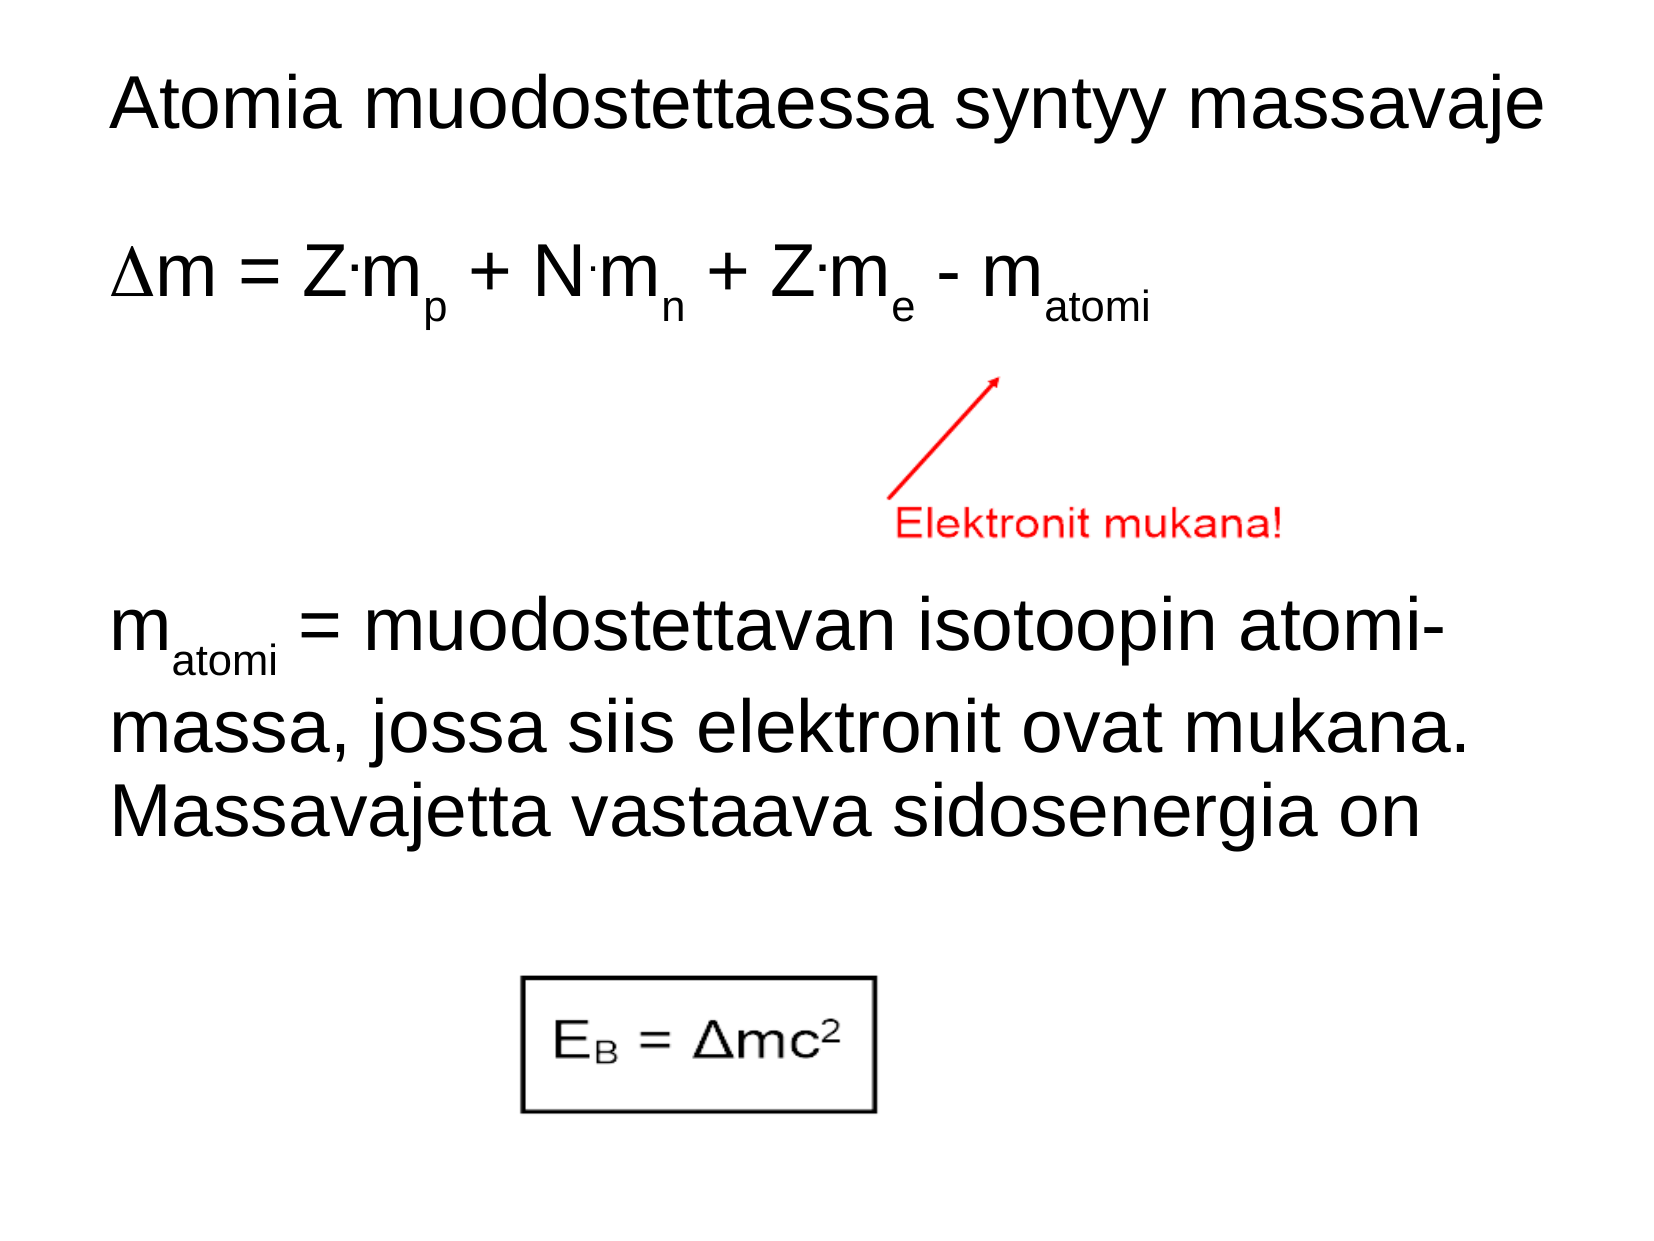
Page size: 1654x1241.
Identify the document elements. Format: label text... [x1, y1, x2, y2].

picture [465, 921, 922, 1154]
text_box Atomia muodostettaessa syntyy massavaje Dm = Z.mp + N.mn + Z.me - matomi matomi = muodostettavan isotoopin atomi-massa, jossa siis elektronit ovat mukana. Massavajetta vastaava sidosenergia on [94, 52, 1583, 868]
picture [859, 354, 1300, 564]
